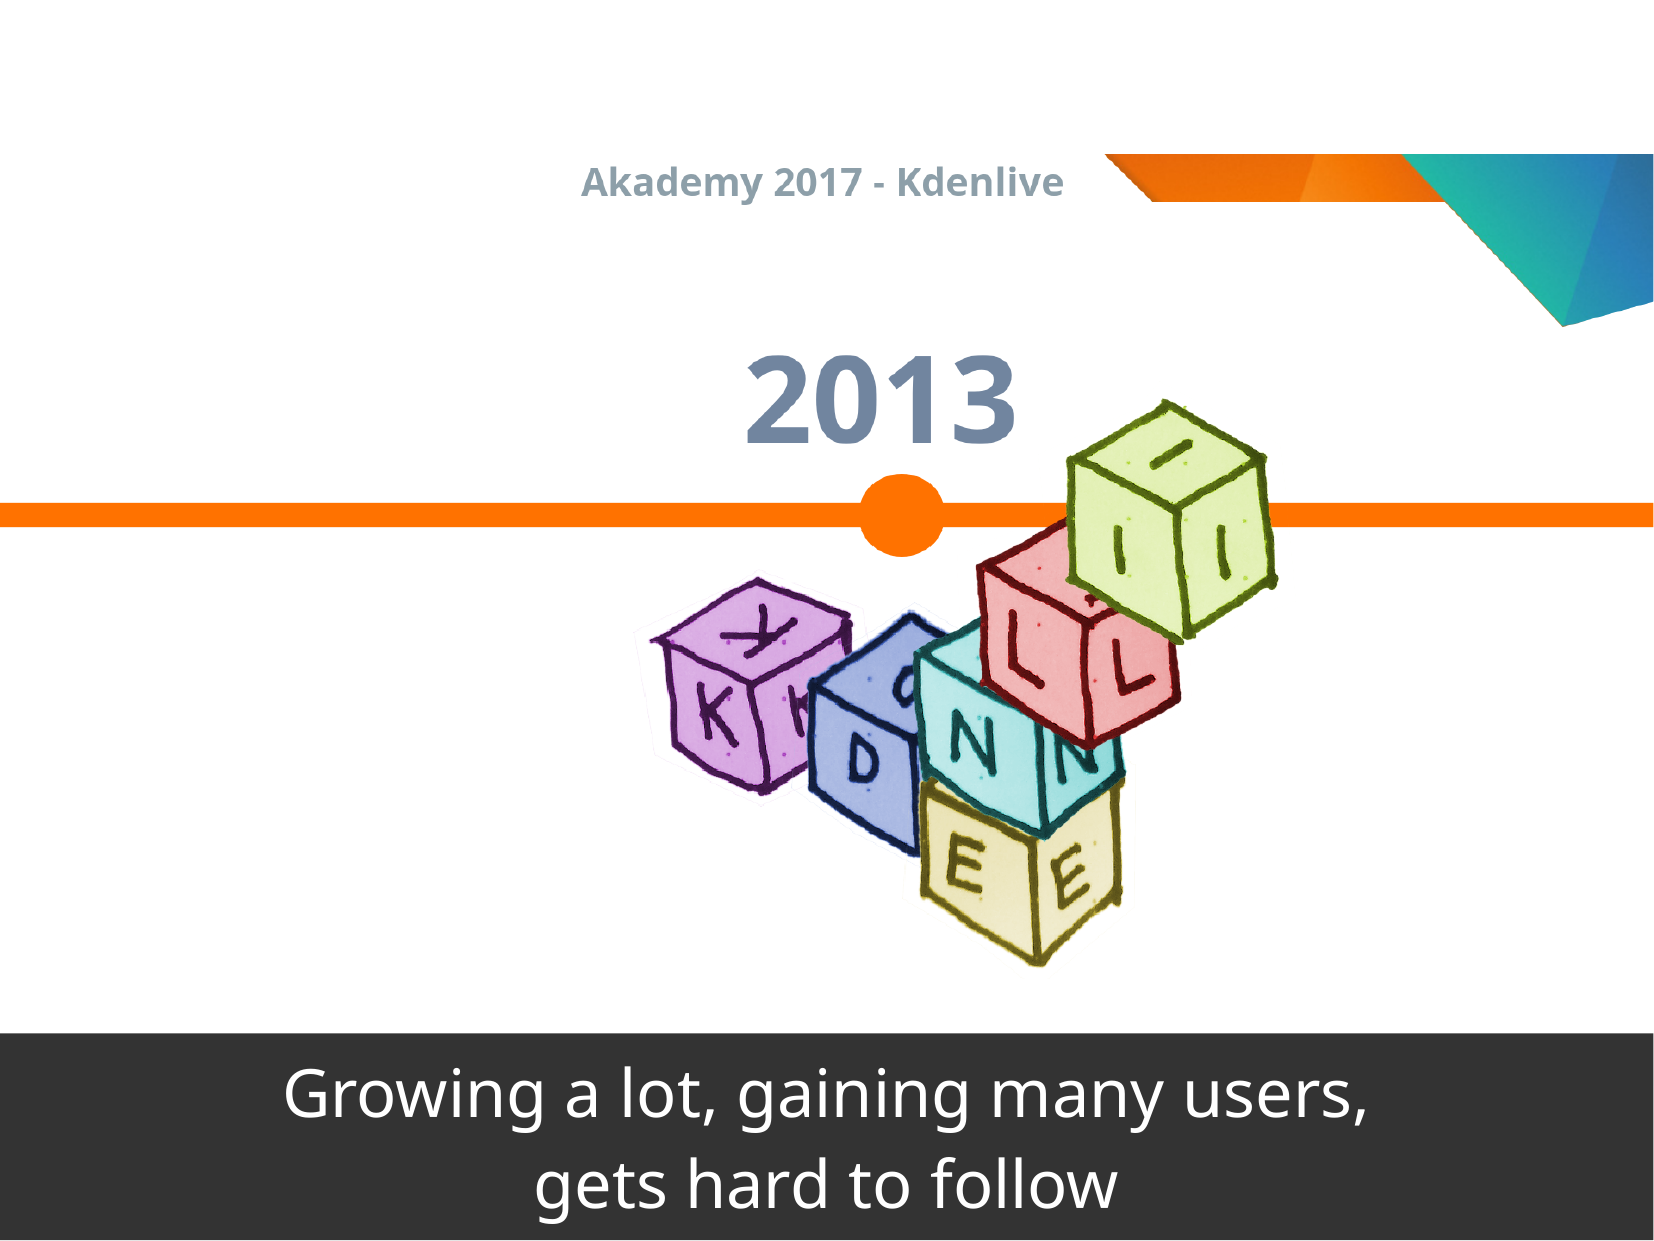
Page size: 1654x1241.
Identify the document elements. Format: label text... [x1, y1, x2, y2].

picture [0, 154, 1654, 1033]
title Growing a lot, gaining many users, gets hard to follow [0, 1033, 1654, 1241]
